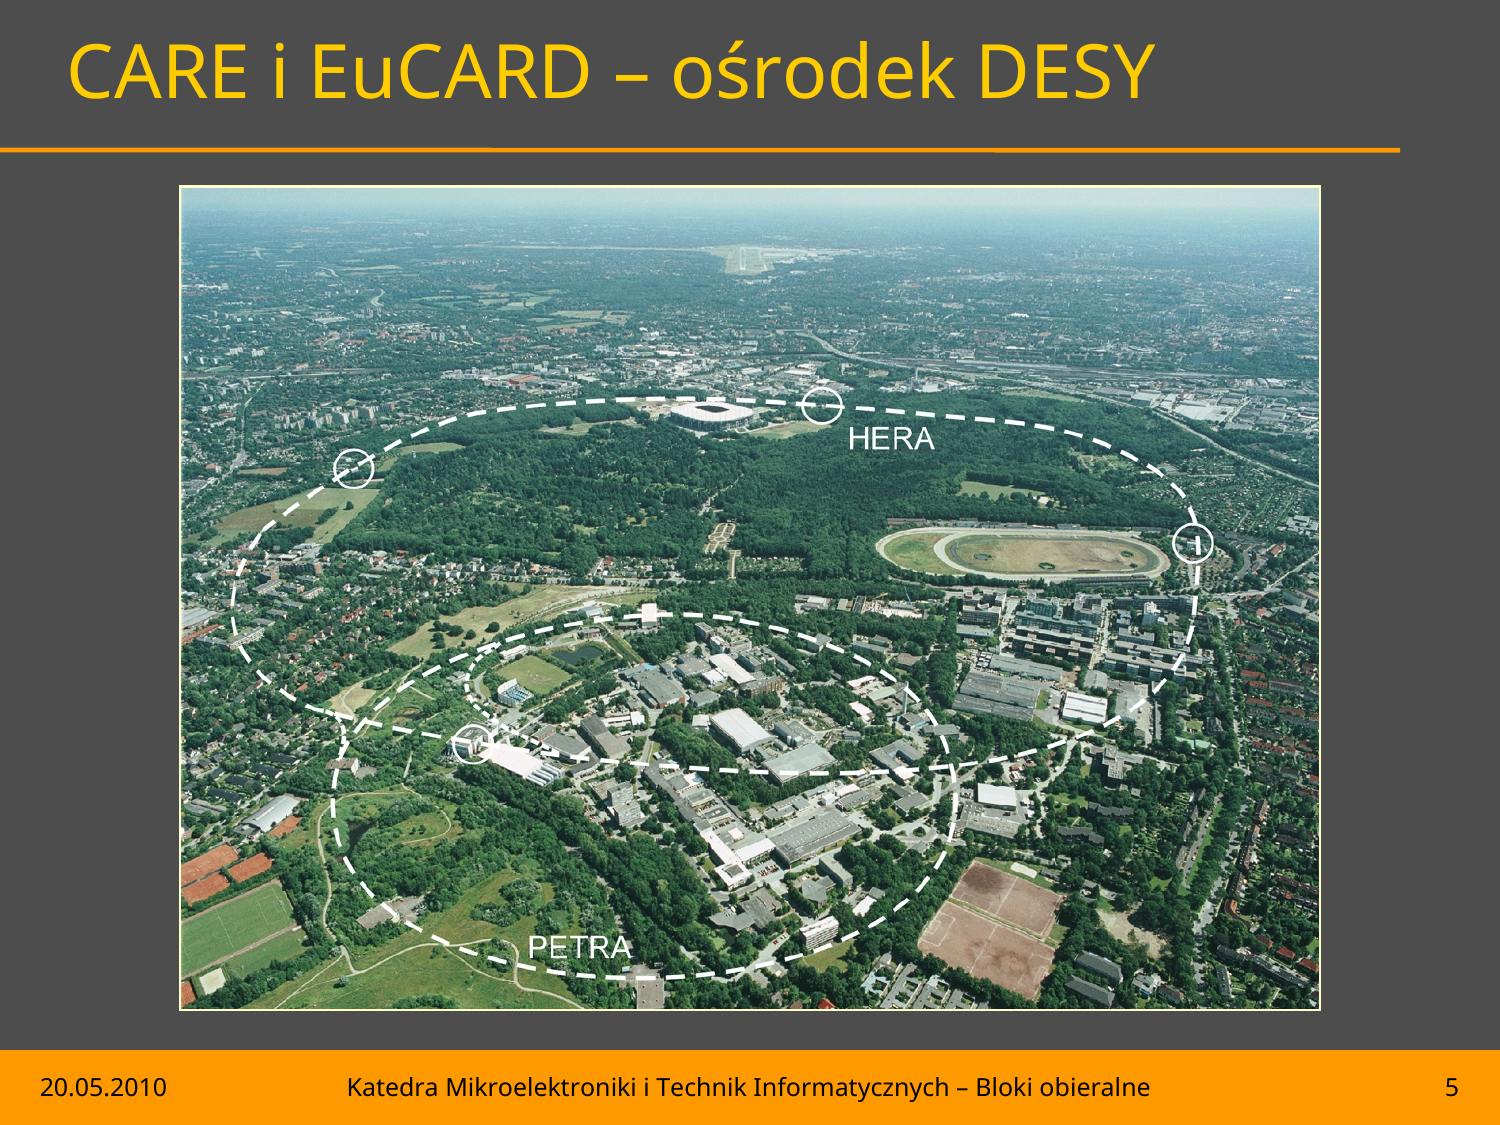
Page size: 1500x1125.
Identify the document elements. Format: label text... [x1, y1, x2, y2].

picture [181, 187, 1319, 1010]
title CARE i EuCARD – ośrodek DESY [52, 12, 1469, 127]
